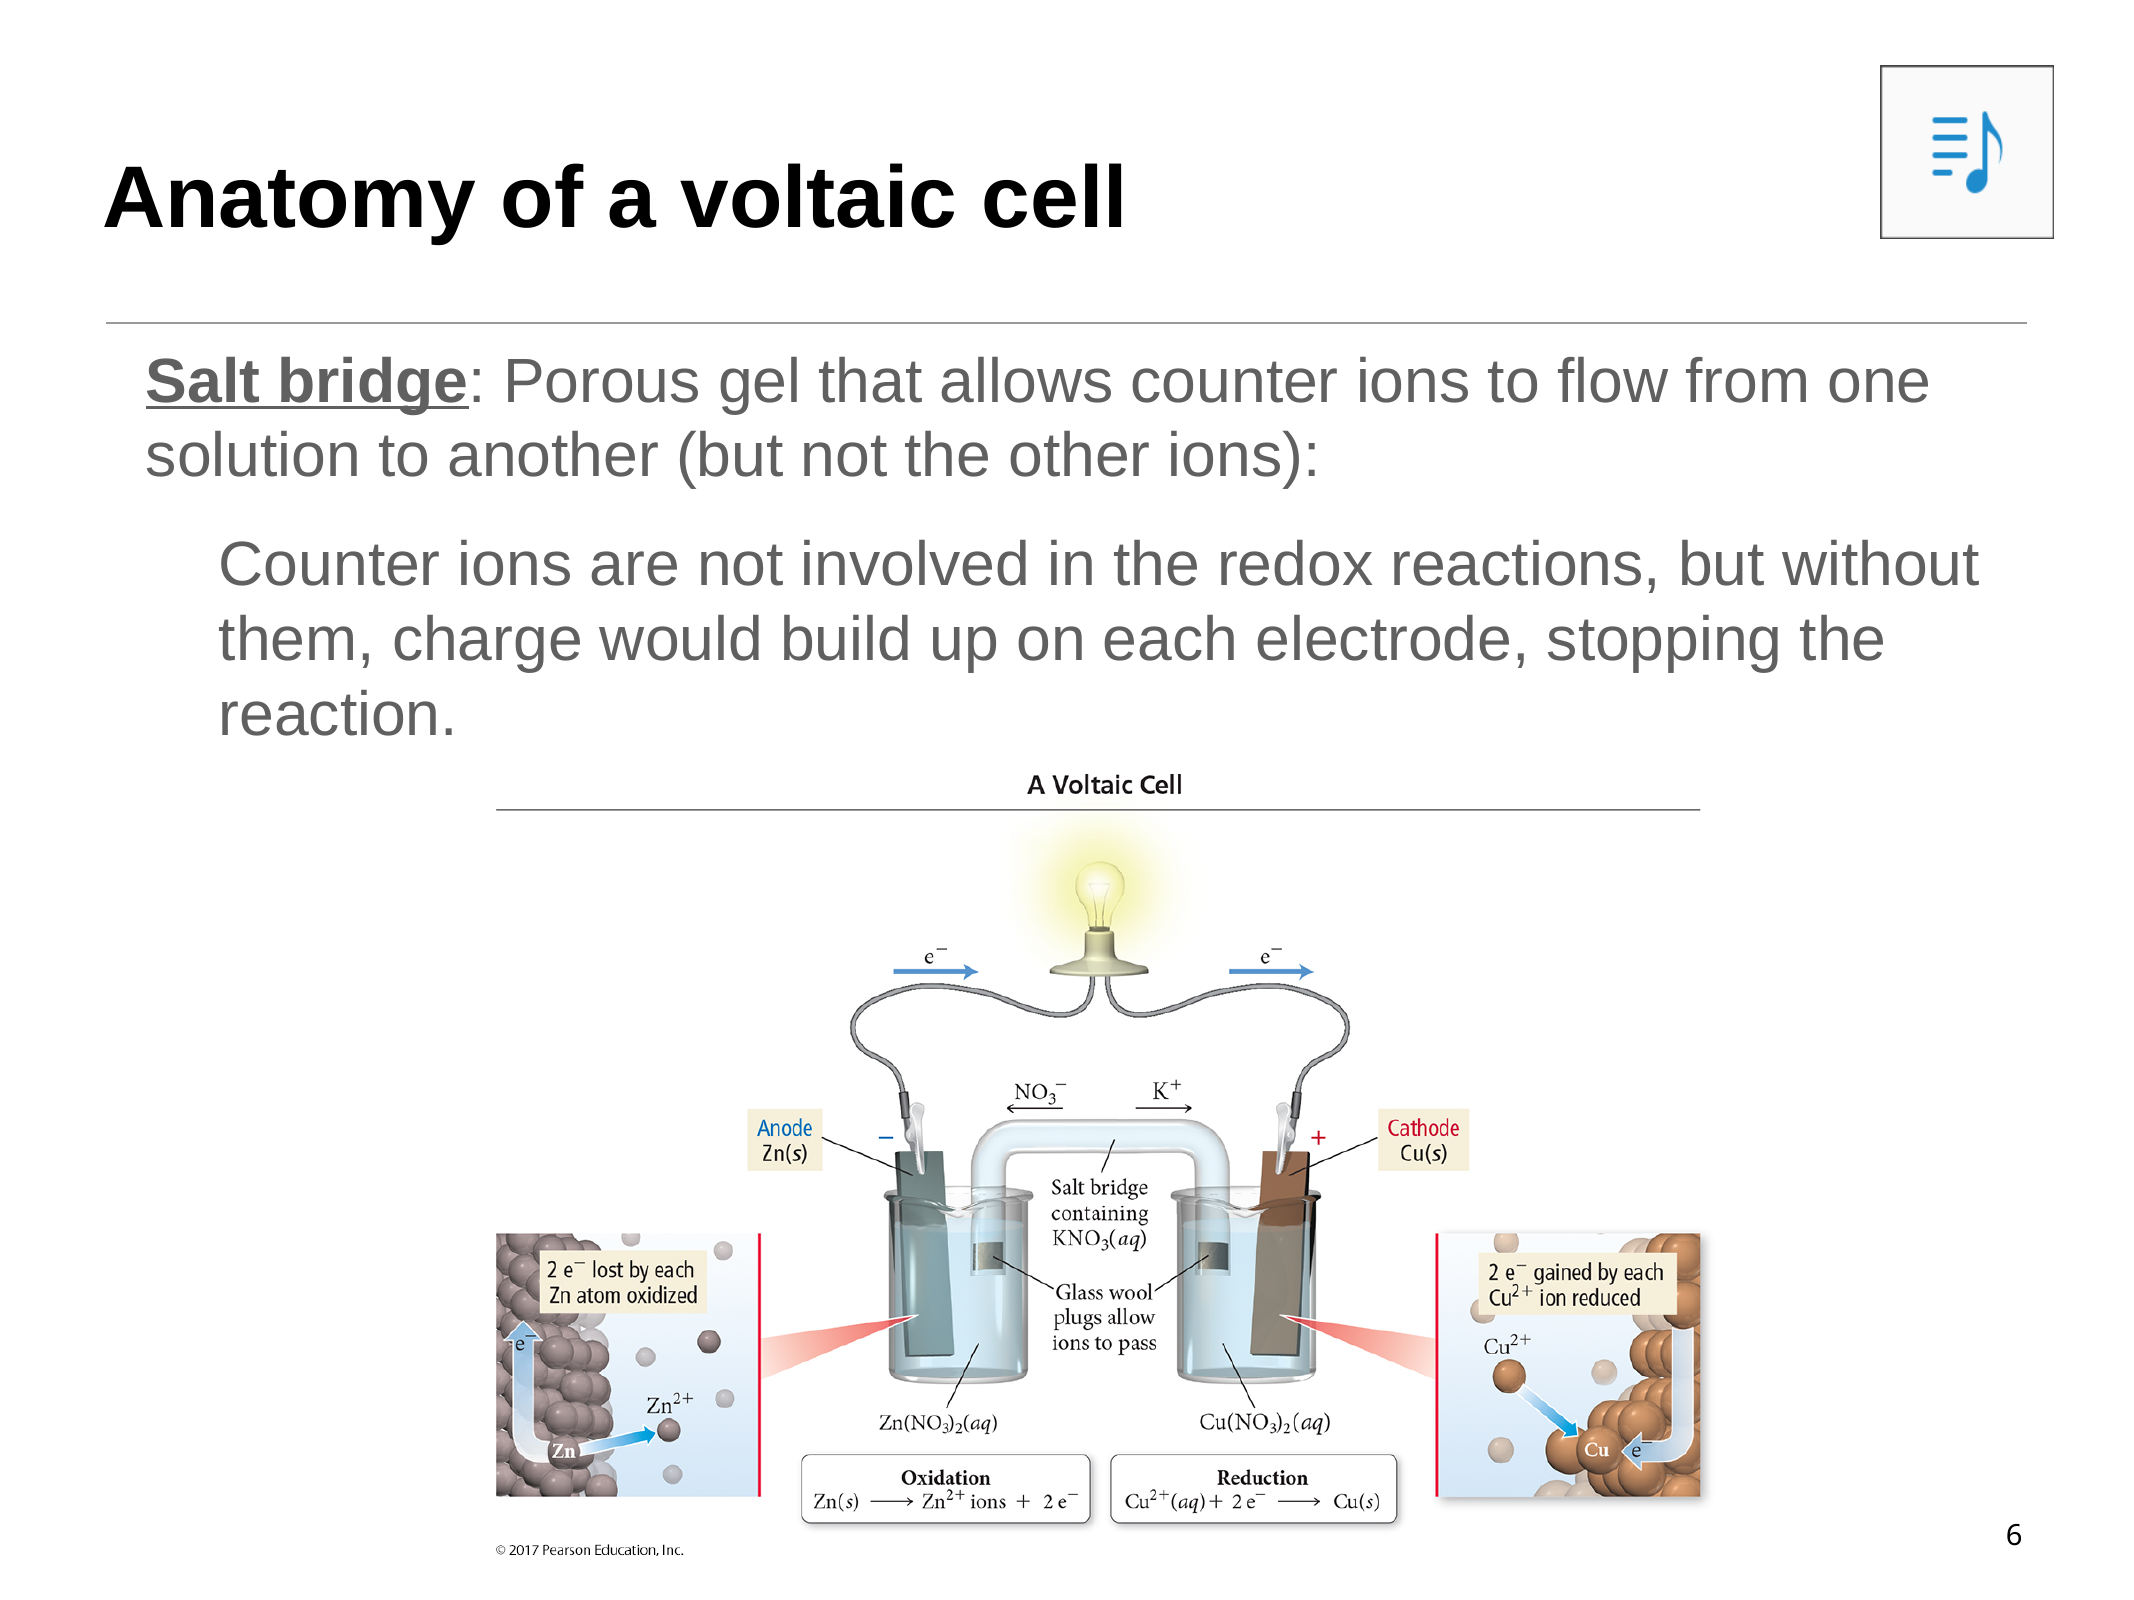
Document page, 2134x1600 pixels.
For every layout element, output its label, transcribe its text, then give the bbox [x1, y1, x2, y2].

list Salt bridge: Porous gel that allows counter ions to flow from one solution to another (but not the other ions): Counter ions are not involved in the redox reactions, but without them, charge would build up on each electrode, stopping the reaction. [93, 331, 2040, 784]
picture [486, 764, 1725, 1563]
title Anatomy of a voltaic cell [93, 24, 2040, 254]
text_box [1879, 64, 2056, 241]
